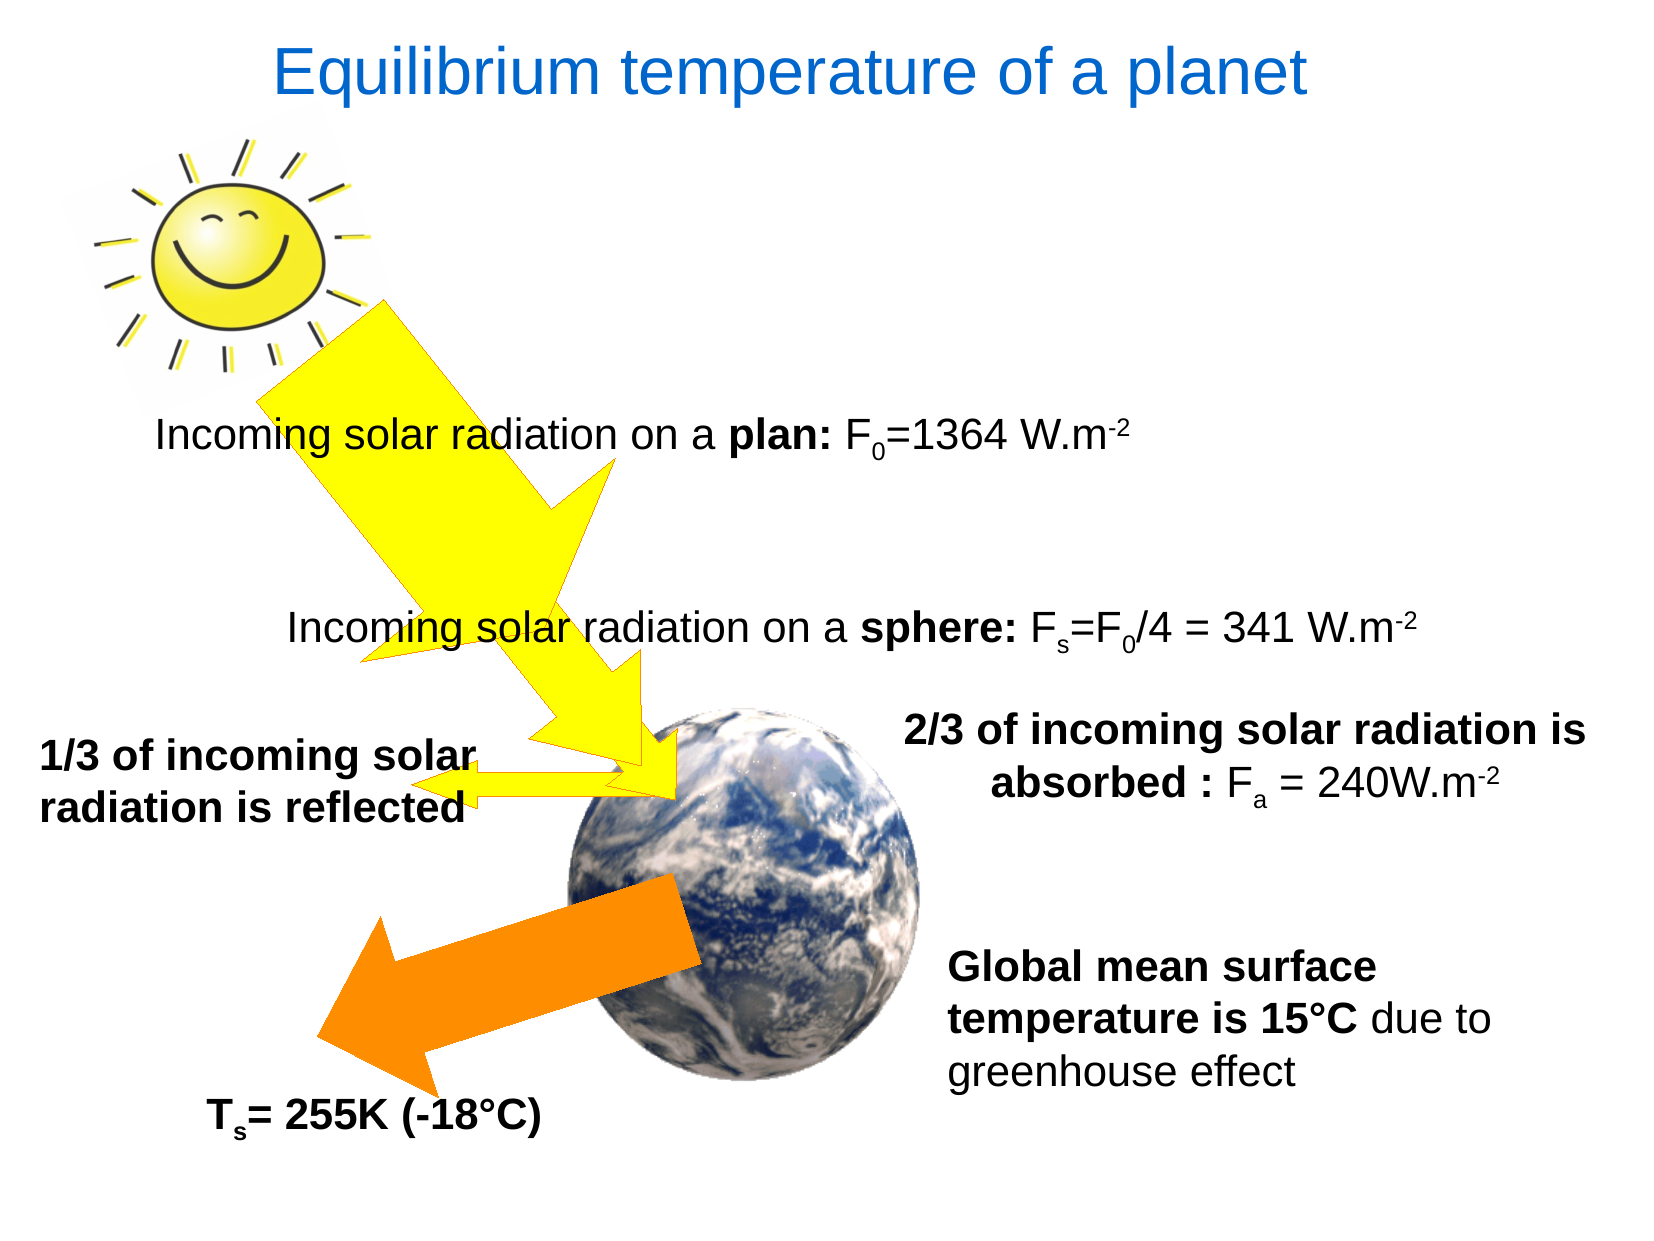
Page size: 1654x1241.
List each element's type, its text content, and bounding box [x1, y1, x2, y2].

text_box [317, 873, 702, 1079]
picture [554, 694, 932, 1095]
picture [554, 746, 622, 772]
text_box 1/3 of incoming solar radiation is reflected [26, 719, 502, 838]
text_box [502, 666, 678, 801]
text_box Equilibrium temperature of a planet [67, 27, 1514, 109]
picture [60, 109, 403, 410]
text_box [260, 299, 463, 398]
text_box [312, 472, 610, 592]
text_box Incoming solar radiation on a sphere: Fs=F0/4 = 341 W.m-2 [273, 592, 1606, 666]
text_box 2/3 of incoming solar radiation is absorbed : Fa = 240W.m-2 [863, 694, 1627, 820]
text_box Ts= 255K (-18°C) [160, 1079, 589, 1153]
text_box Incoming solar radiation on a plan: F0=1364 W.m-2 [141, 398, 1286, 472]
text_box Global mean surface temperature is 15°C due to greenhouse effect [934, 930, 1638, 1102]
